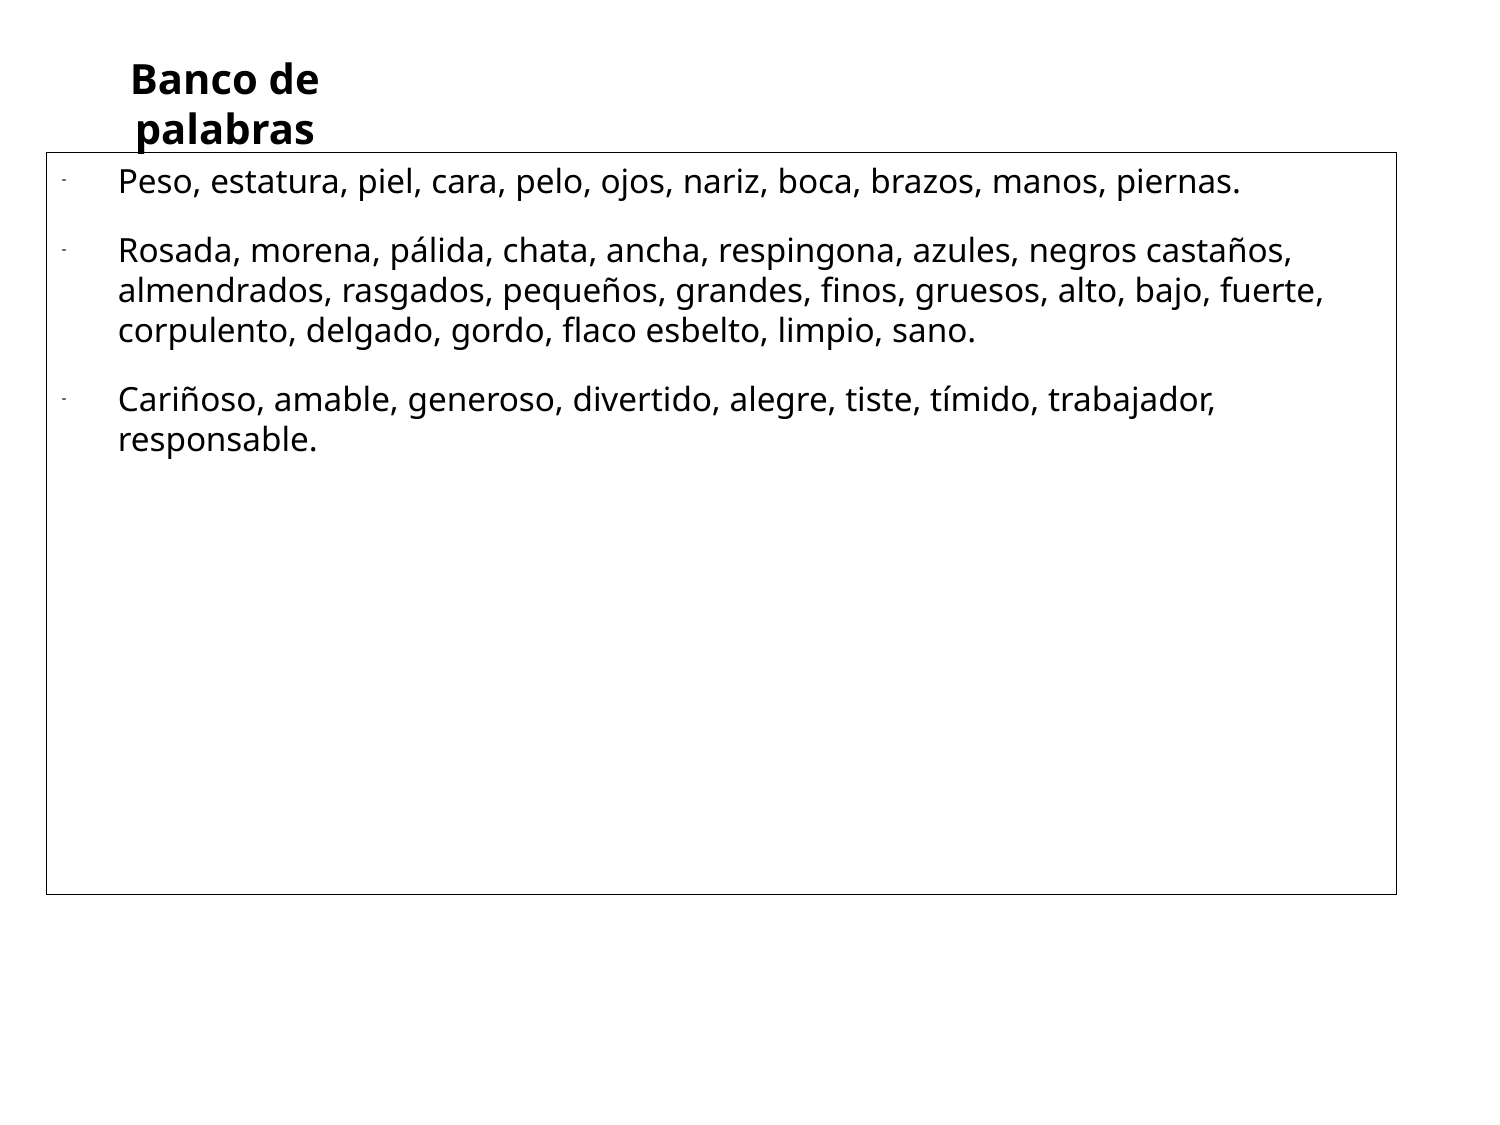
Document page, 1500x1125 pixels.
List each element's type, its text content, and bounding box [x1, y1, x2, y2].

title Banco de palabras [75, 45, 375, 152]
list Peso, estatura, piel, cara, pelo, ojos, nariz, boca, brazos, manos, piernas. Rosada, morena, pálida, chata, ancha, respingona, azules, negros castaños, almendrados, rasgados, pequeños, grandes, finos, gruesos, alto, bajo, fuerte, corpulento, delgado, gordo, flaco esbelto, limpio, sano. Cariñoso, amable, generoso, divertido, alegre, tiste, tímido, trabajador, responsable. [46, 152, 1397, 895]
